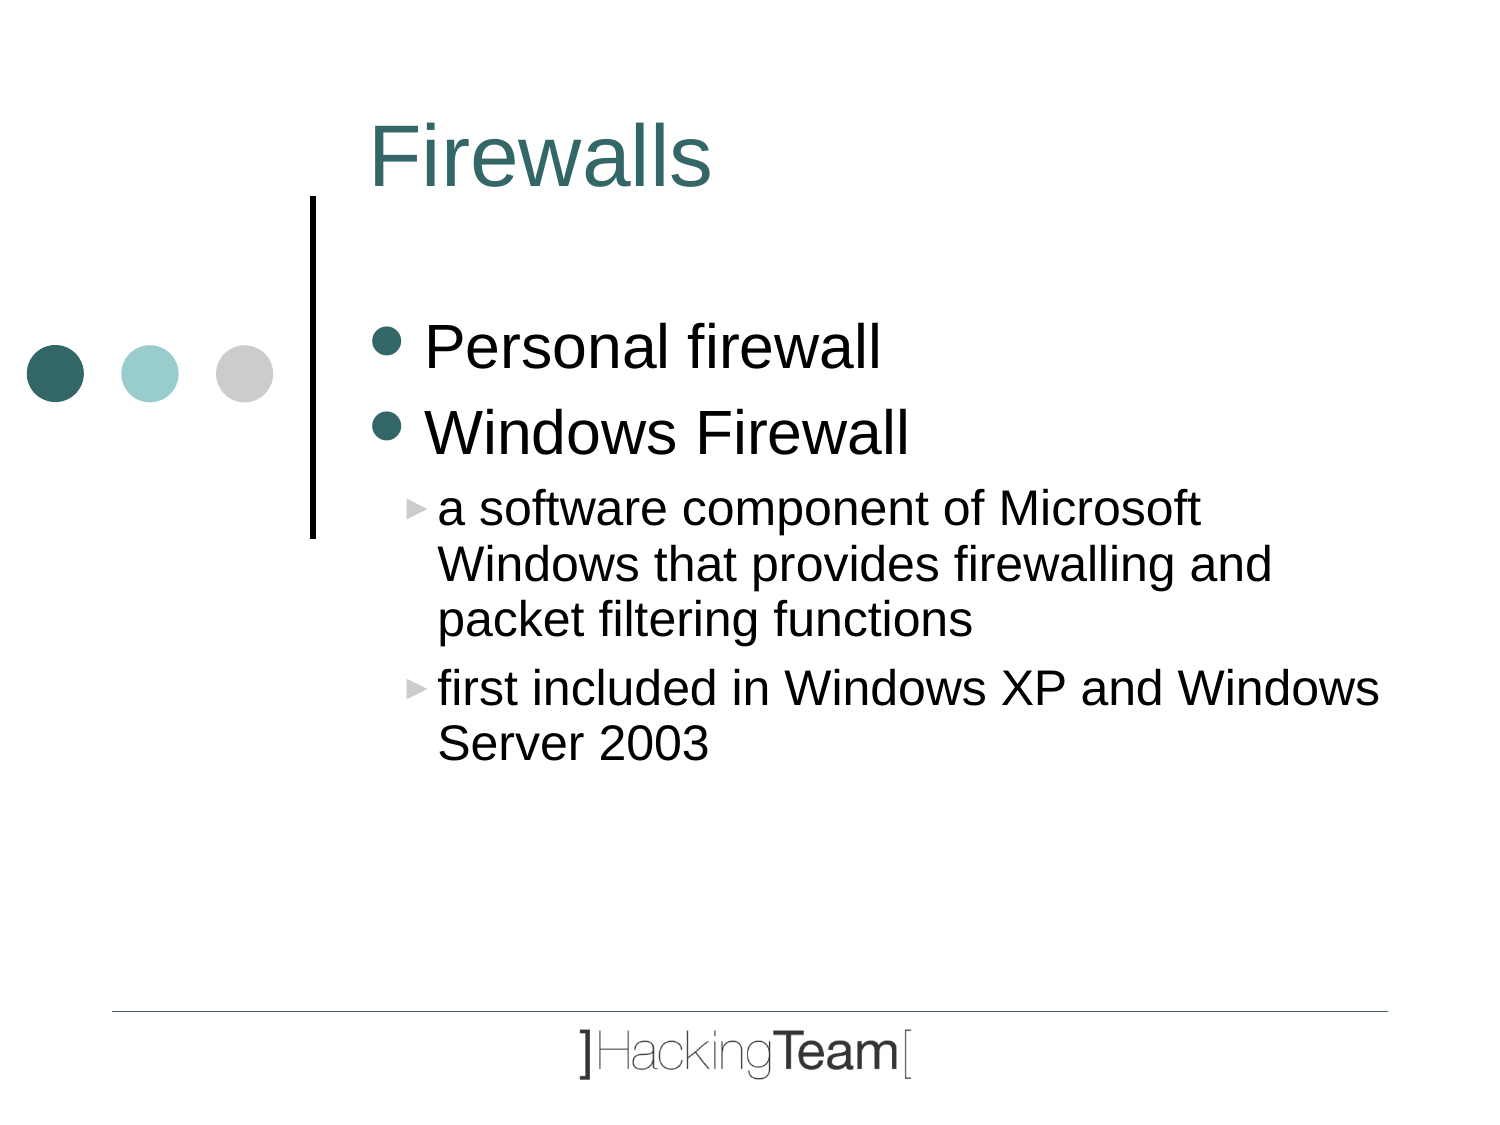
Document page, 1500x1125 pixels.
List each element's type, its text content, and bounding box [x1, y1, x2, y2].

list Personal firewall Windows Firewall a software component of Microsoft Windows that provides firewalling and packet filtering functions first included in Windows XP and Windows Server 2003 [249, 312, 1401, 1117]
title Firewalls [249, 38, 1401, 275]
